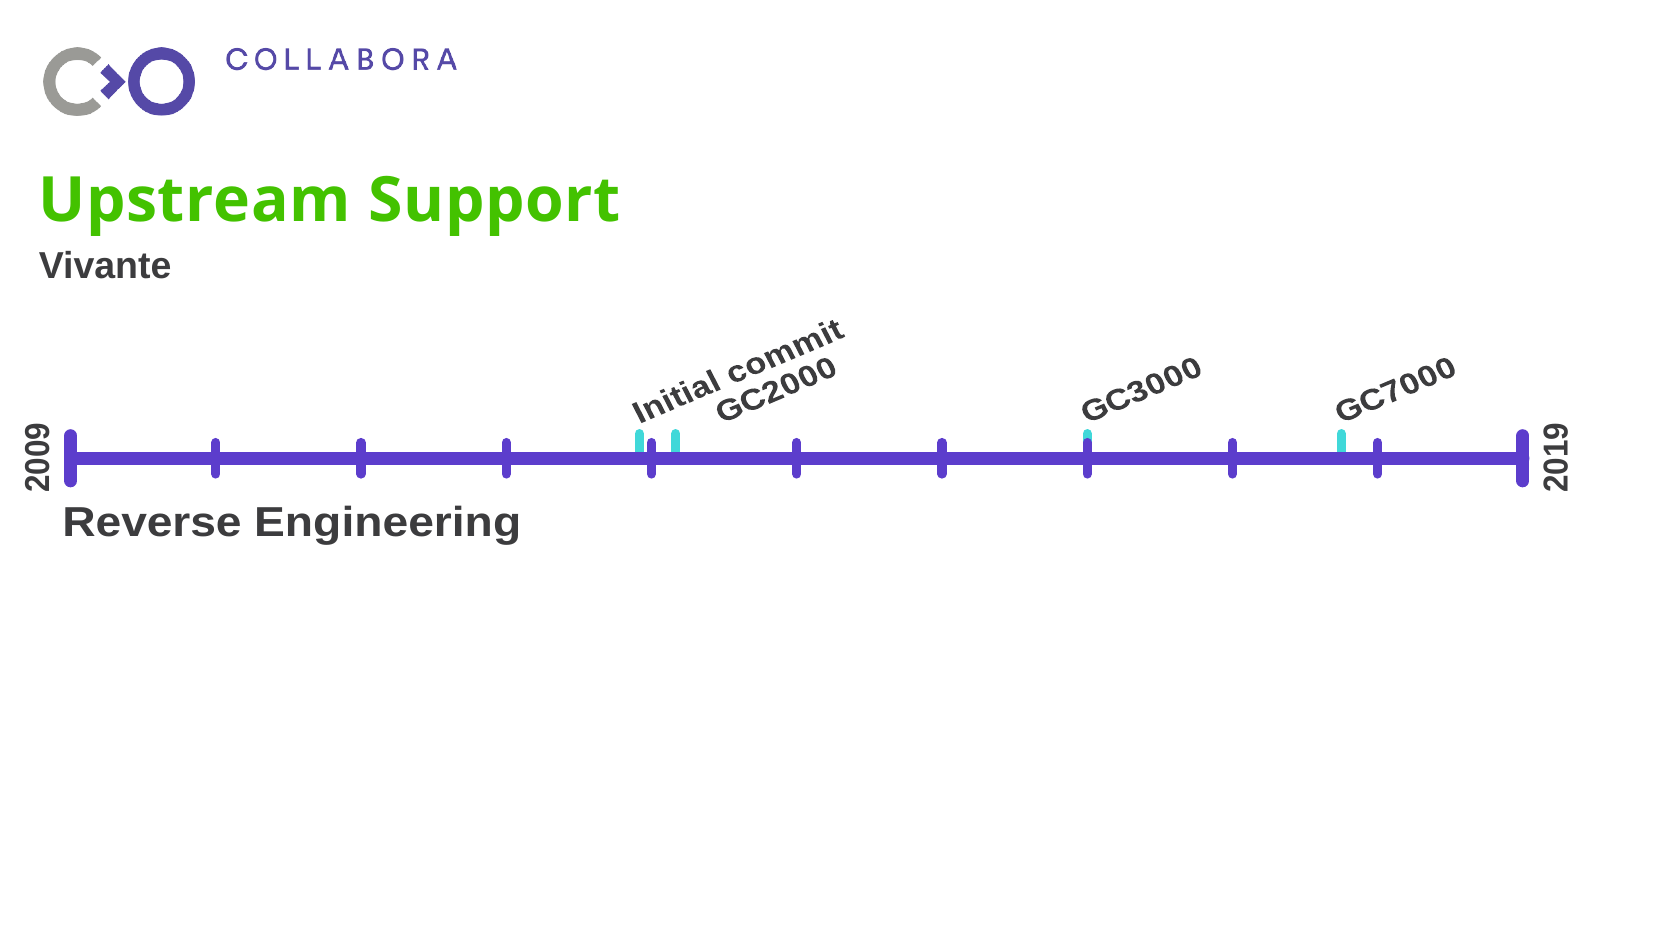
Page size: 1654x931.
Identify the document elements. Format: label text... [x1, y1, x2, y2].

picture [43, 47, 457, 116]
picture [3, 233, 1654, 572]
title Upstream Support [38, 159, 1614, 216]
